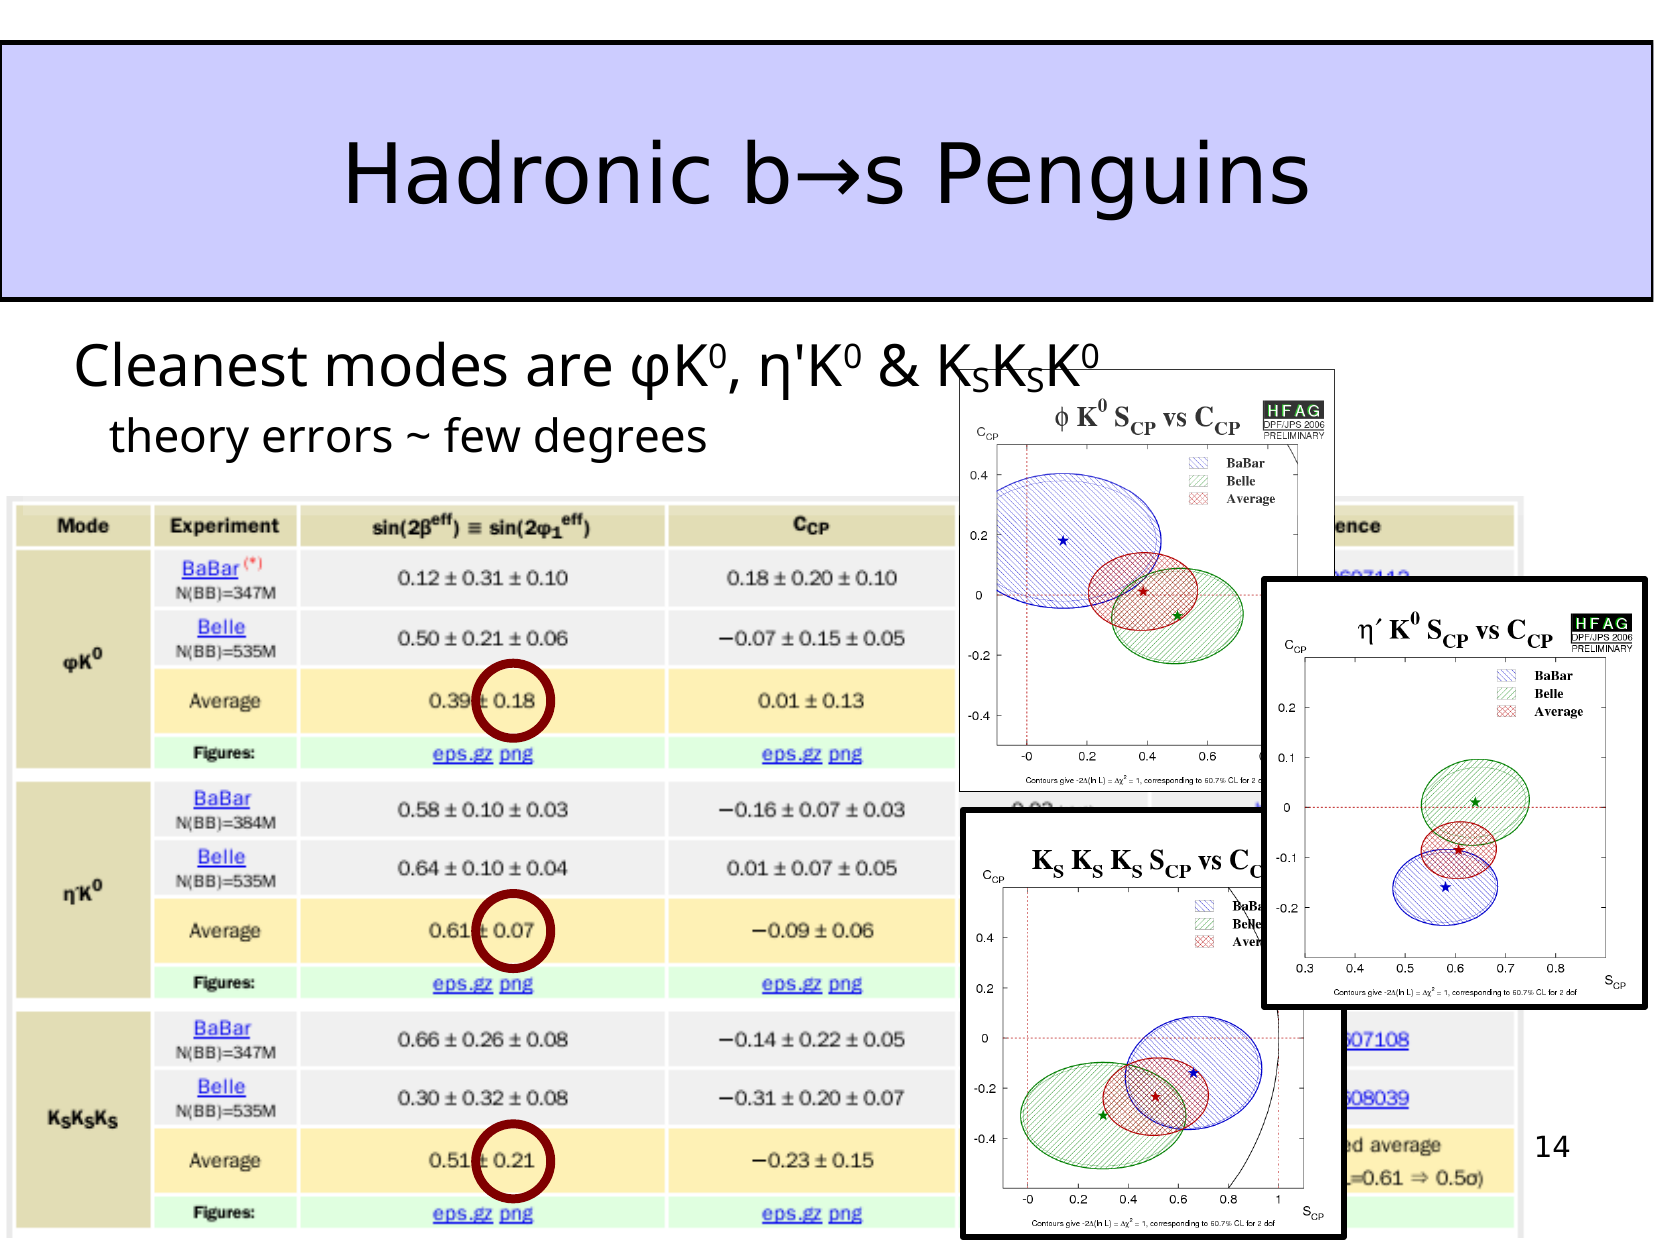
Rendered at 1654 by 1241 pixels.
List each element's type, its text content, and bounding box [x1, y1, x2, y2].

picture [965, 812, 1341, 1235]
picture [1267, 582, 1643, 1004]
text_box Cleanest modes are φK0, η'K0 & KSKSK0 theory errors ~ few degrees [23, 316, 1613, 516]
title Hadronic b→s Penguins [0, 42, 1654, 300]
picture [1347, 1010, 1530, 1238]
picture [5, 496, 1530, 1238]
